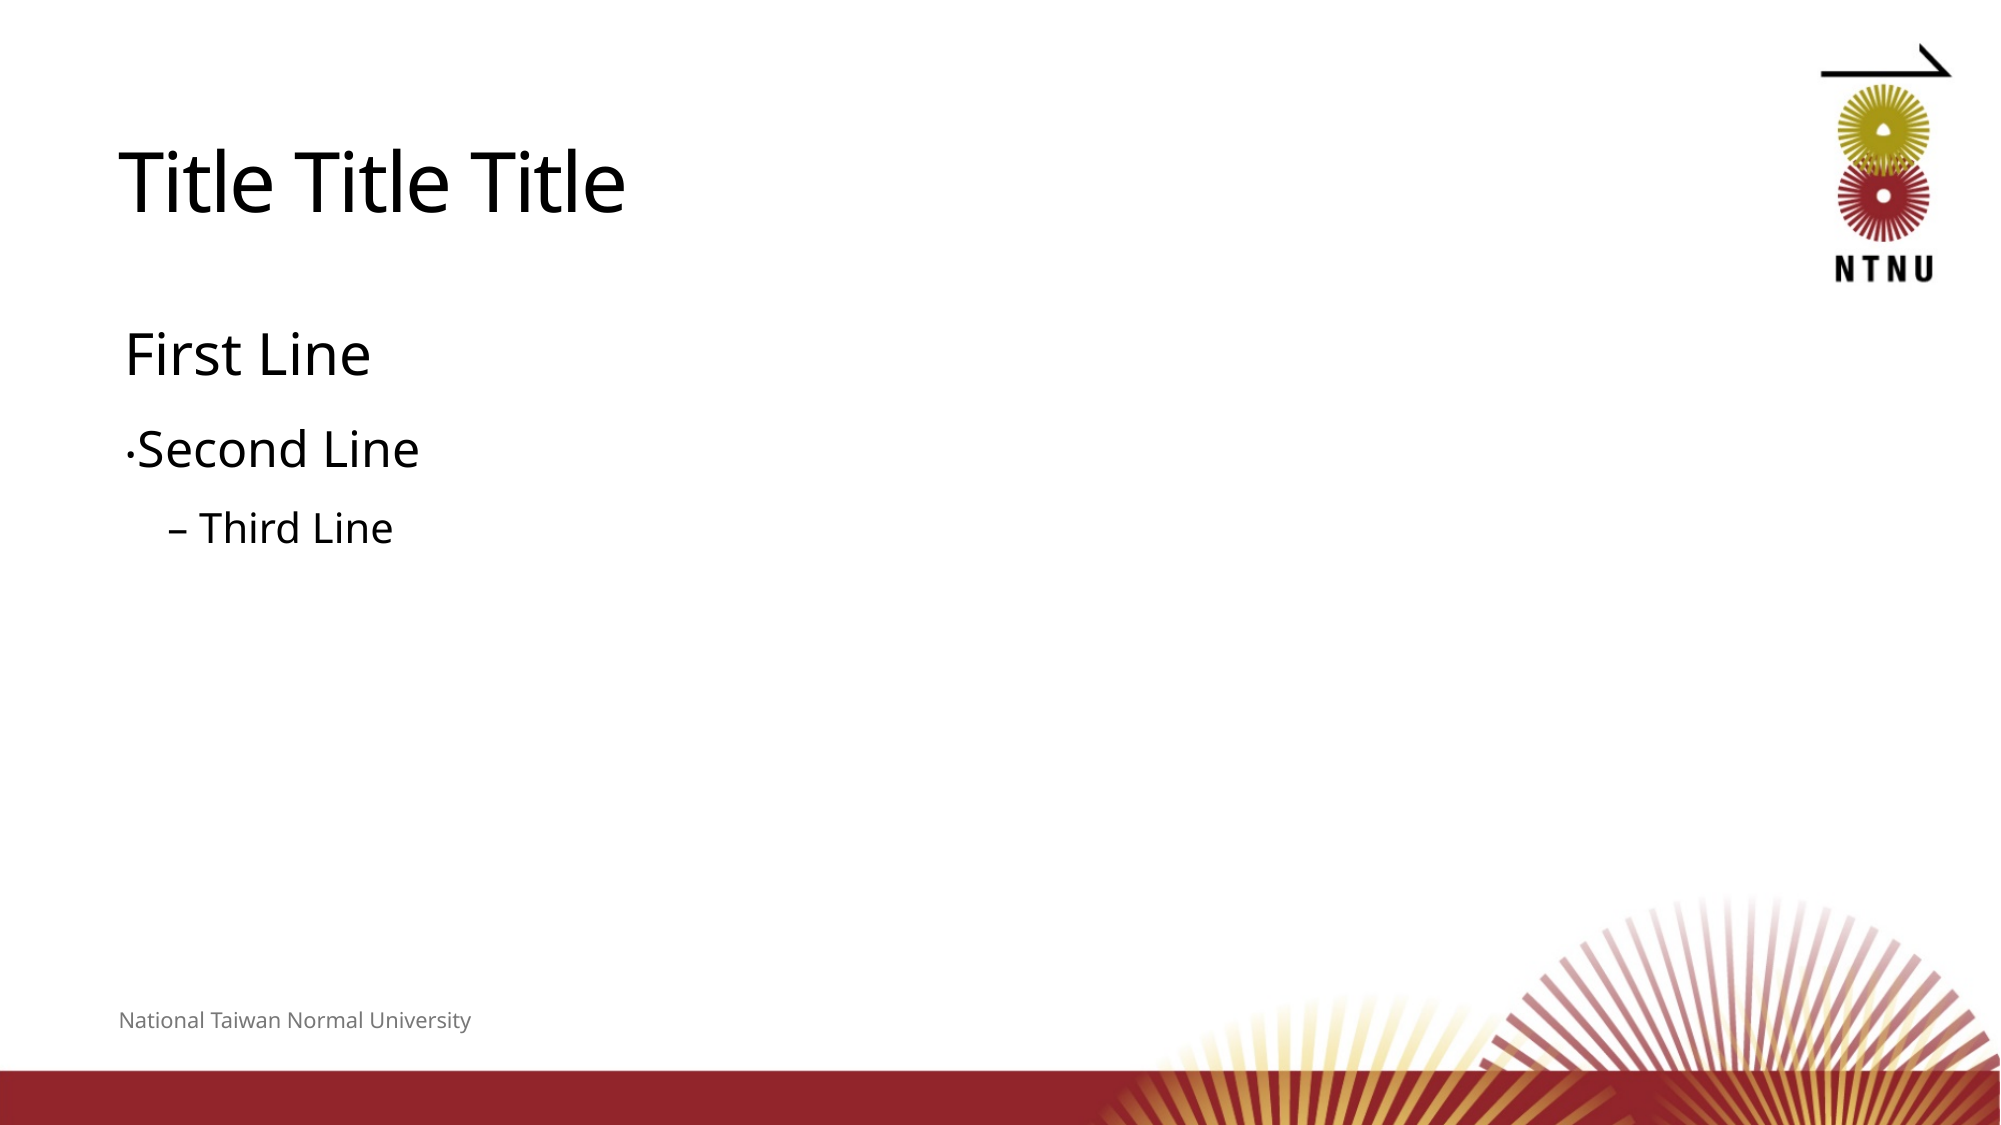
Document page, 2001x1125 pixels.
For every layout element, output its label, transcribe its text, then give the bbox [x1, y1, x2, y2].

picture [0, 0, 2000, 1125]
text_box First Line ‧Second Line – Third Line [109, 274, 1778, 560]
text_box National Taiwan Normal University [103, 999, 1042, 1041]
text_box Title Title Title [103, 127, 1042, 243]
